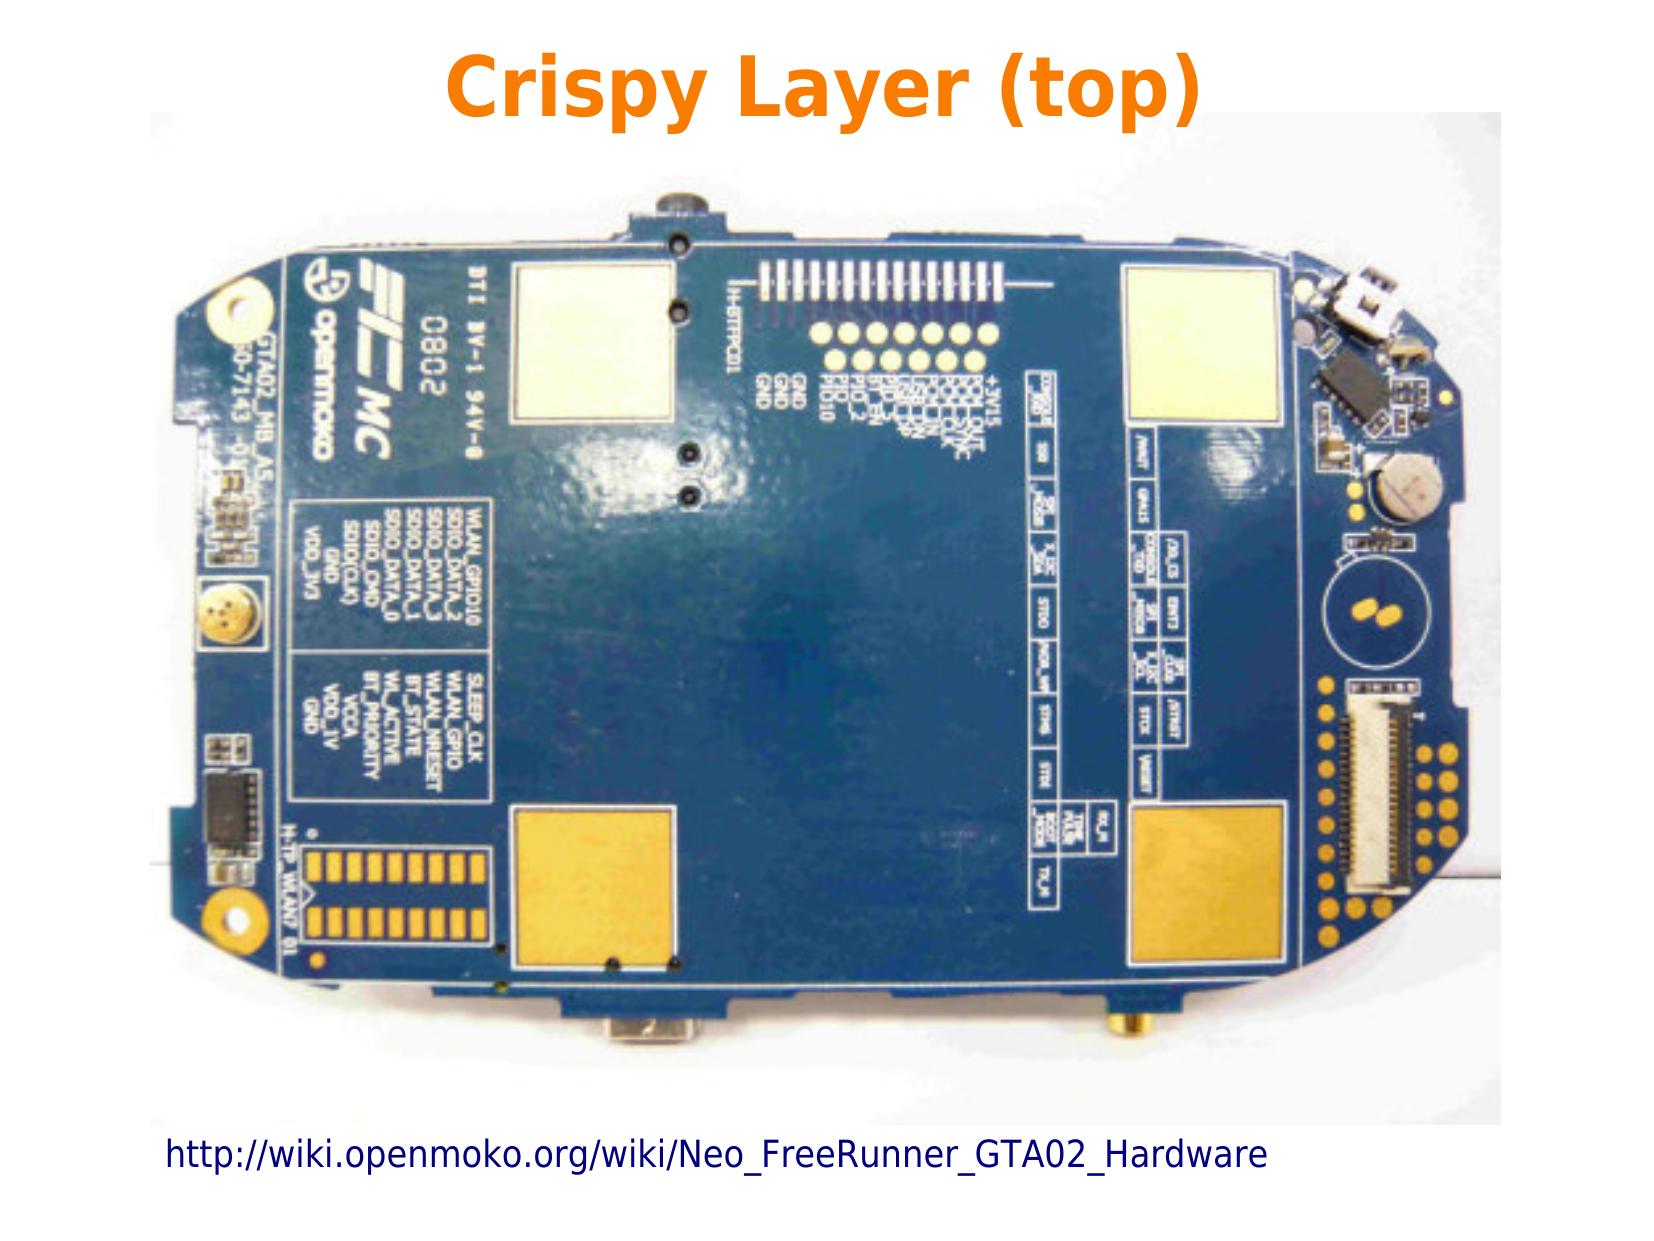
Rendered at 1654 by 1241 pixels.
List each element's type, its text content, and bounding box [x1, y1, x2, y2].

text_box http://wiki.openmoko.org/wiki/Neo_FreeRunner_GTA02_Hardware [150, 1125, 1463, 1227]
text_box Crispy Layer (top) [262, 31, 1388, 151]
picture [150, 112, 1501, 1126]
